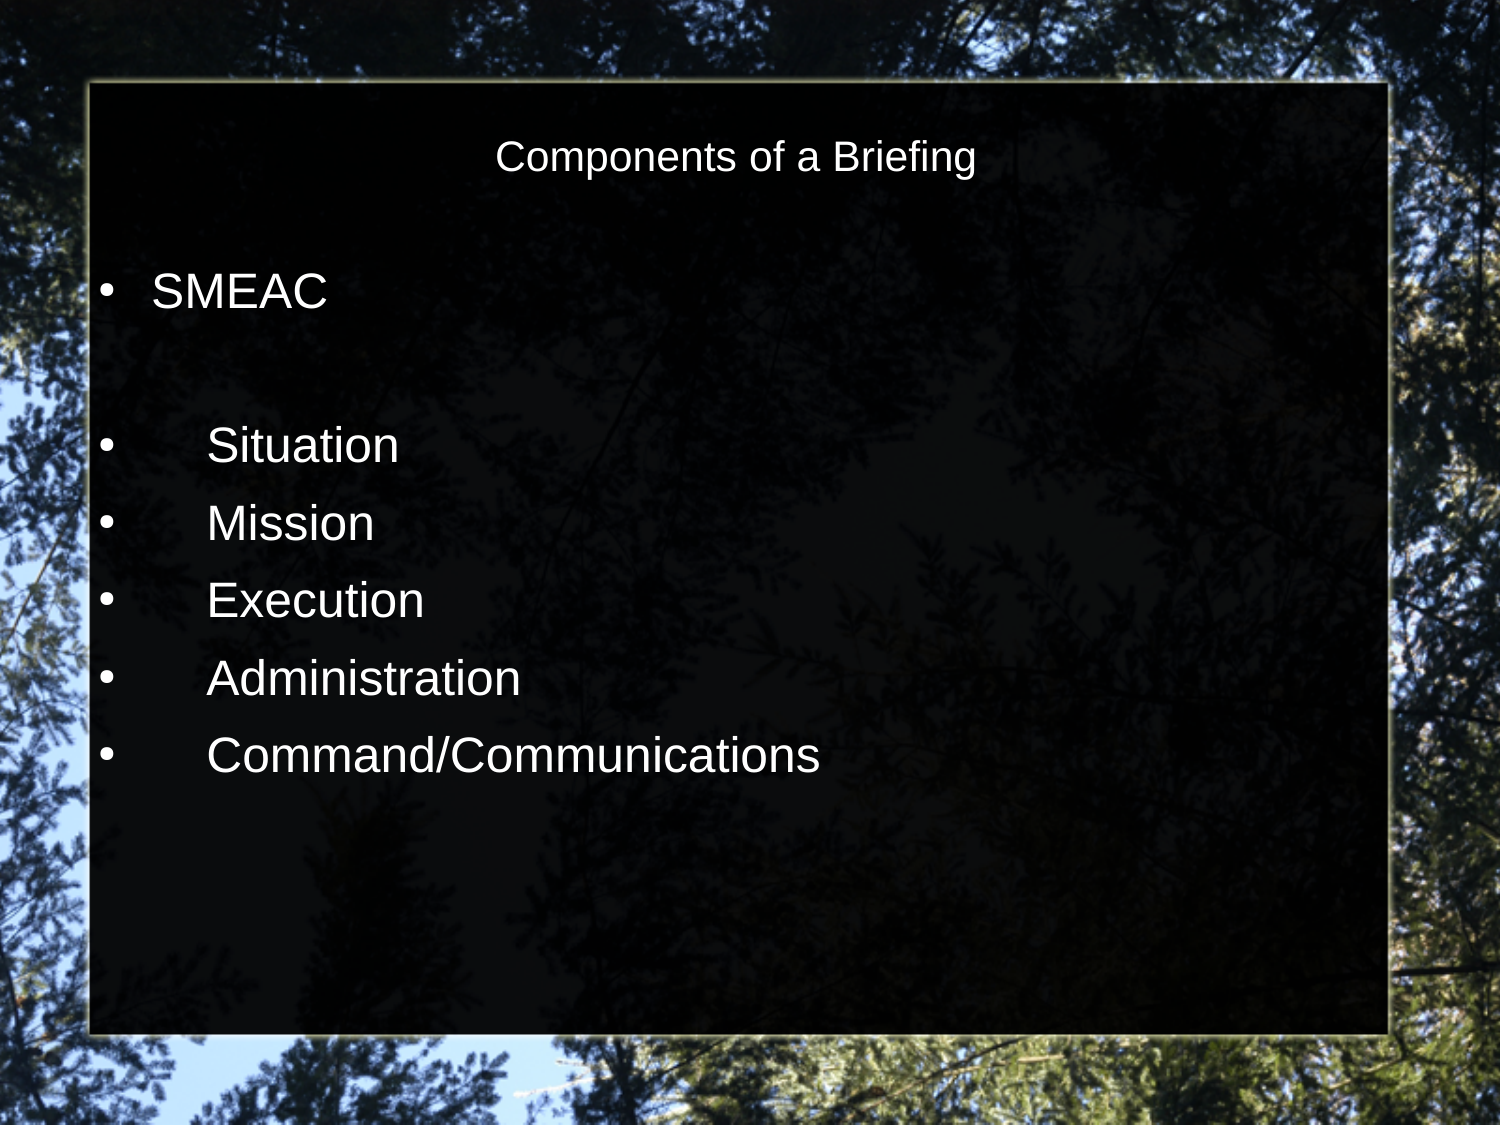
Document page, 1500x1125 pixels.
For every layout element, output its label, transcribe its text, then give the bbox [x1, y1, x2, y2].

list SMEAC Situation Mission Execution Administration Command/Communications [80, 263, 1393, 916]
title Components of a Briefing [80, 80, 1393, 233]
picture [0, 0, 1500, 1125]
